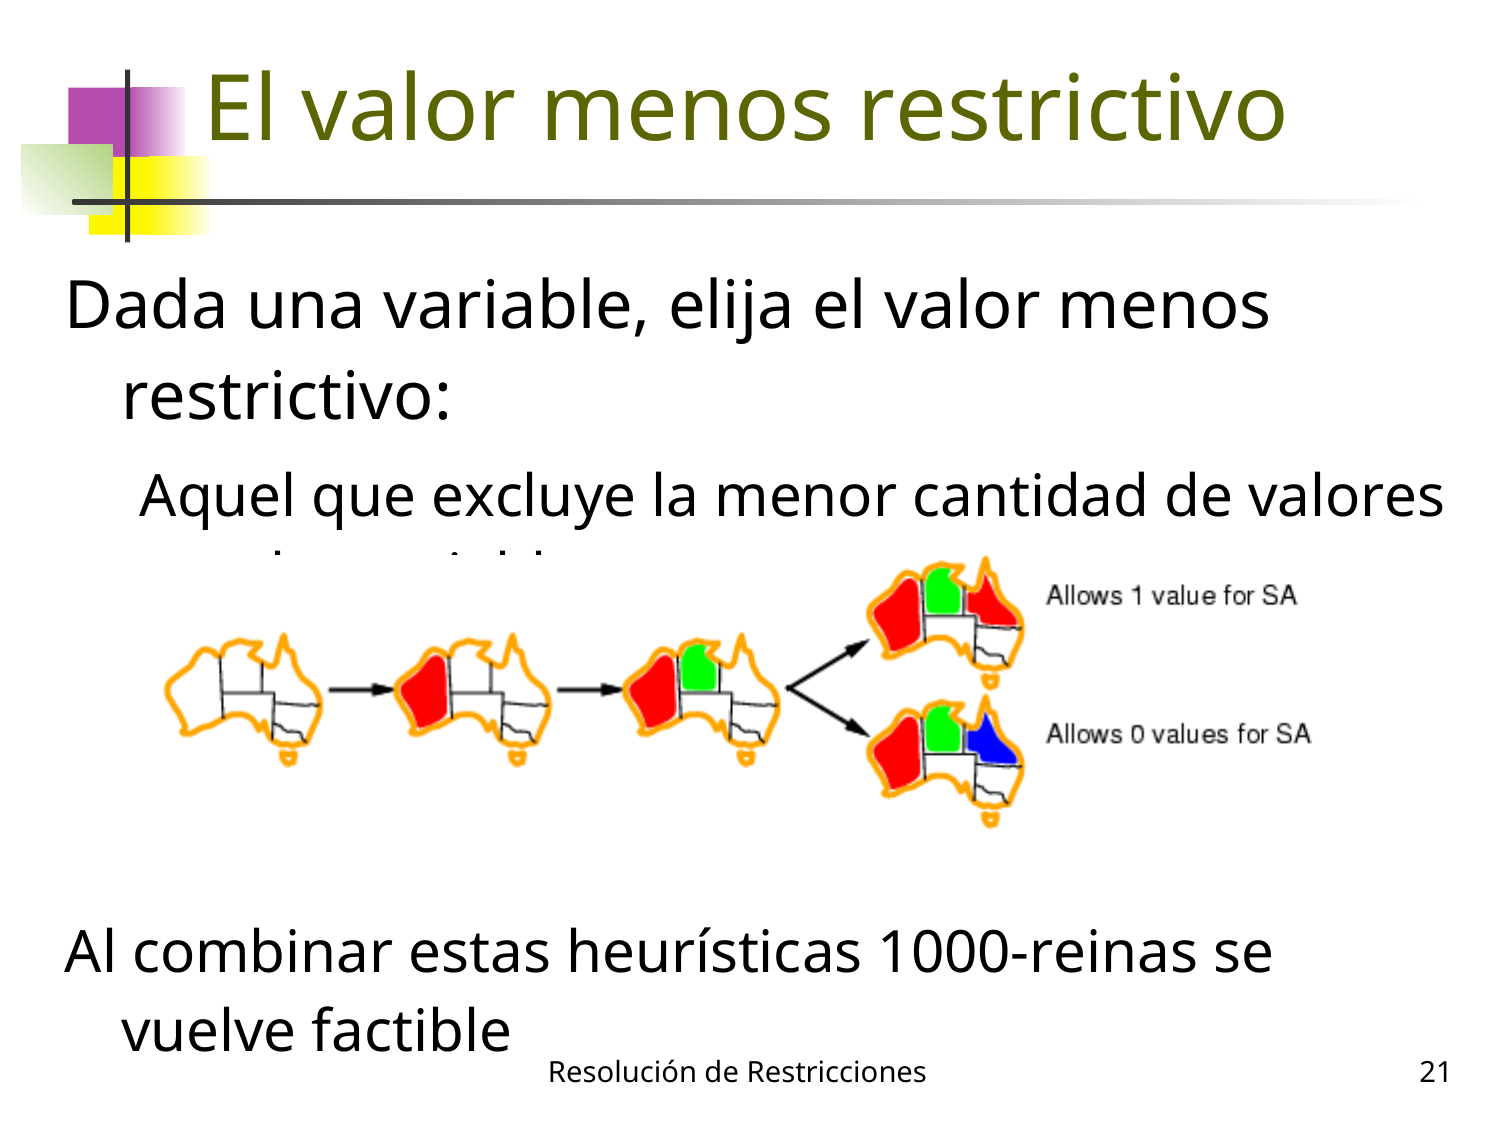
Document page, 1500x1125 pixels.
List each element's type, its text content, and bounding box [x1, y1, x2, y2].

picture [162, 555, 1326, 832]
title El valor menos restrictivo [188, 35, 1468, 175]
list Dada una variable, elija el valor menos restrictivo: Aquel que excluye la menor cantidad de valores en las variables restantes Al combinar estas heurísticas 1000-reinas se vuelve factible [50, 249, 1469, 1007]
